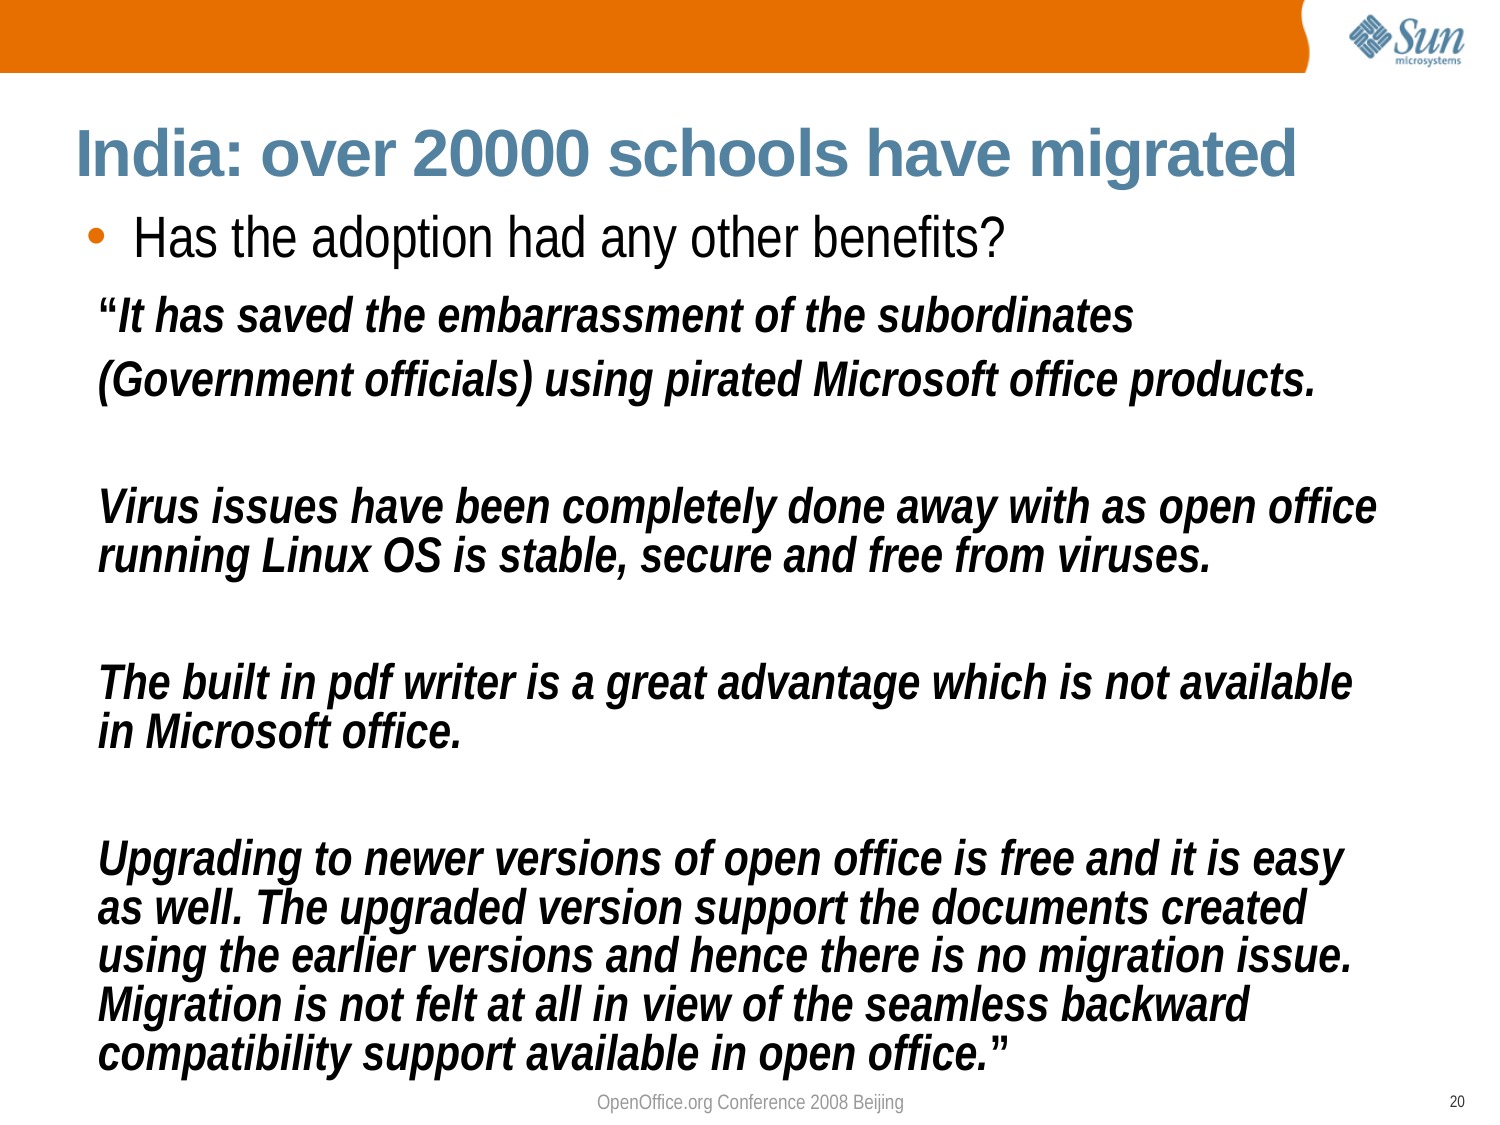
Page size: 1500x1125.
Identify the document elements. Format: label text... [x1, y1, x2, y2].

title India: over 20000 schools have migrated [75, 123, 1437, 227]
picture [0, 0, 1500, 73]
list Has the adoption had any other benefits? [66, 211, 1404, 312]
text_box “It has saved the embarrassment of the subordinates (Government officials) using pirated Microsoft office products. Virus issues have been completely done away with as open office running Linux OS is stable, secure and free from viruses. The built in pdf writer is a great advantage which is not available in Microsoft office. Upgrading to newer versions of open office is free and it is easy as well. The upgraded version support the documents created using the earlier versions and hence there is no migration issue. Migration is not felt at all in view of the seamless backward compatibility support available in open office.” [97, 293, 1388, 1077]
